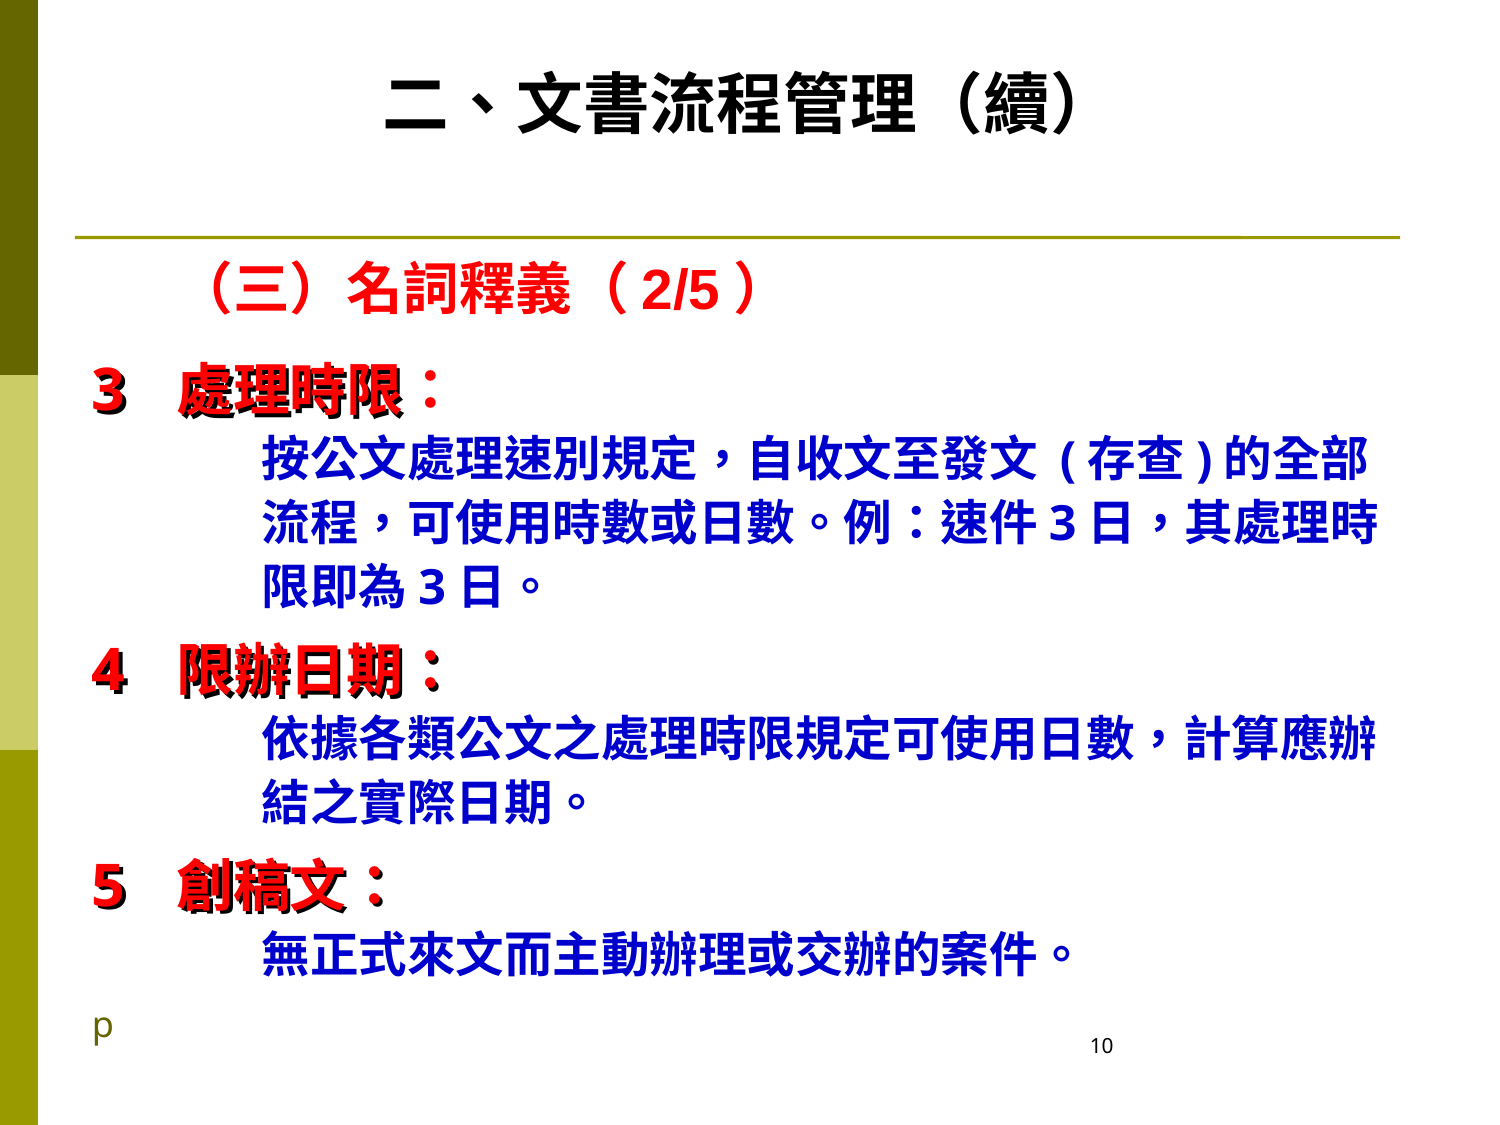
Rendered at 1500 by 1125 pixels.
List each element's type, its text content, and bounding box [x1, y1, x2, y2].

title 二、文書流程管理（續） [75, 45, 1426, 149]
list （三）名詞釋義（2/5） 處理時限： 按公文處理速別規定，自收文至發文 (存查)的全部流程，可使用時數或日數。例：速件3日，其處理時限即為3日。 限辦日期： 依據各類公文之處理時限規定可使用日數，計算應辦結之實際日期。 創稿文： 無正式來文而主動辦理或交辦的案件。 [76, 231, 1427, 995]
text_box [1074, 1025, 1426, 1101]
